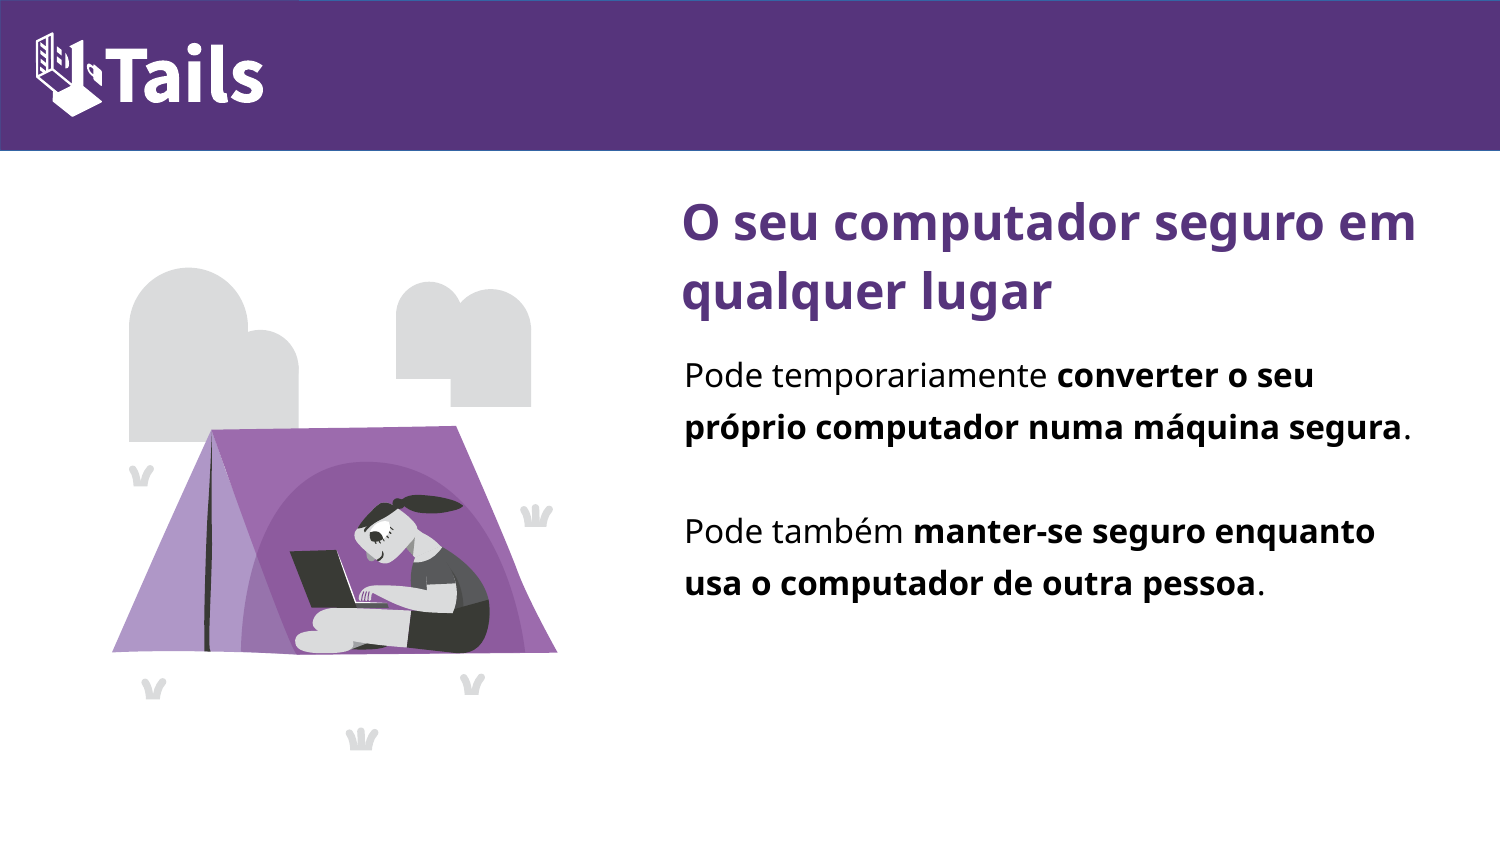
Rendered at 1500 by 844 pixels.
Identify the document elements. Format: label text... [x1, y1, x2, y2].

text_box Pode temporariamente converter o seu próprio computador numa máquina segura. Pode também manter-se seguro enquanto usa o computador de outra pessoa. [669, 337, 1457, 593]
picture [93, 232, 574, 782]
title O seu computador seguro em qualquer lugar [681, 192, 1426, 319]
